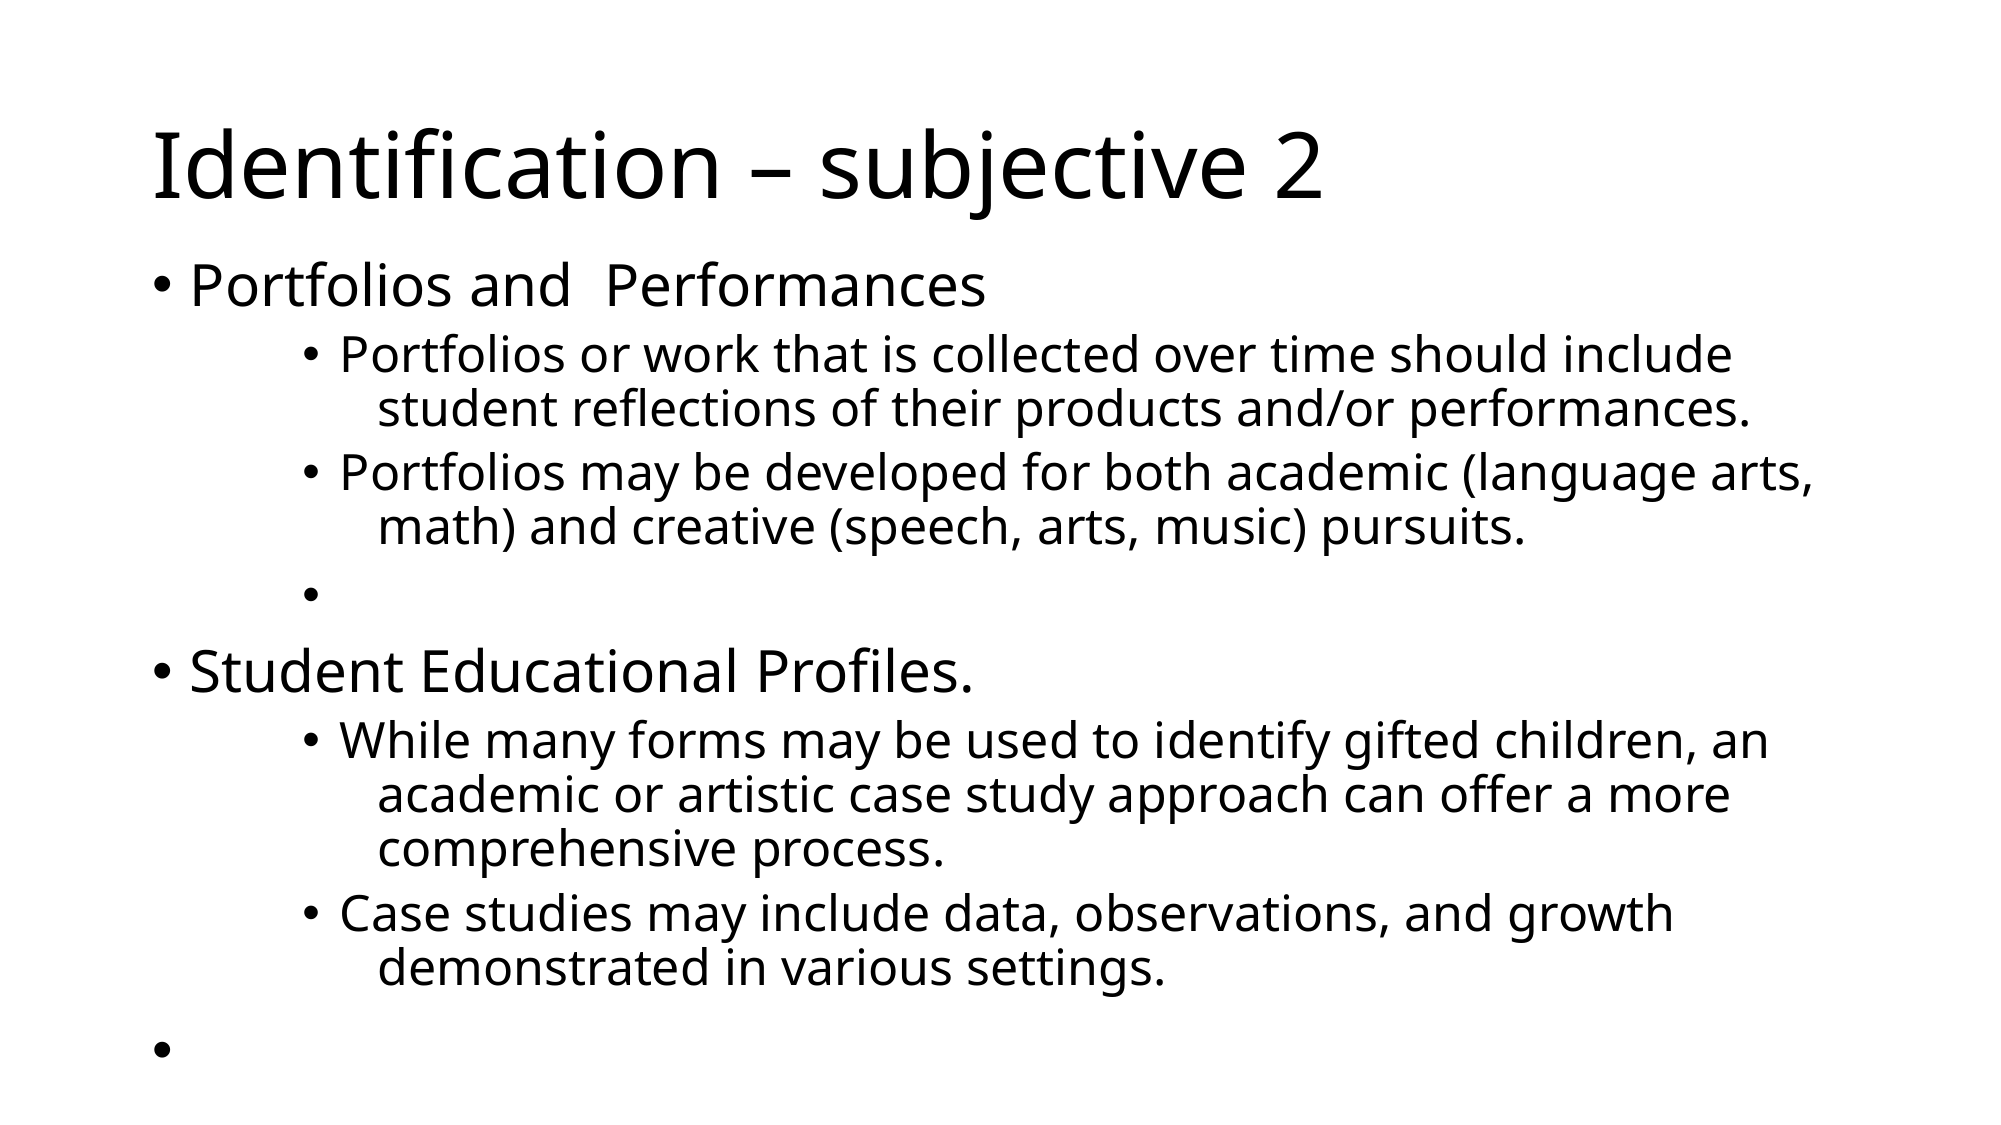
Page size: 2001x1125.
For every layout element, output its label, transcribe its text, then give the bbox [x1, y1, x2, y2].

title Identification – subjective 2 [137, 59, 1863, 248]
list Portfolios and Performances Portfolios or work that is collected over time should include student reflections of their products and/or performances. Portfolios may be developed for both academic (language arts, math) and creative (speech, arts, music) pursuits. Student Educational Profiles. While many forms may be used to identify gifted children, an academic or artistic case study approach can offer a more comprehensive process. Case studies may include data, observations, and growth demonstrated in various settings. [137, 248, 1863, 1066]
